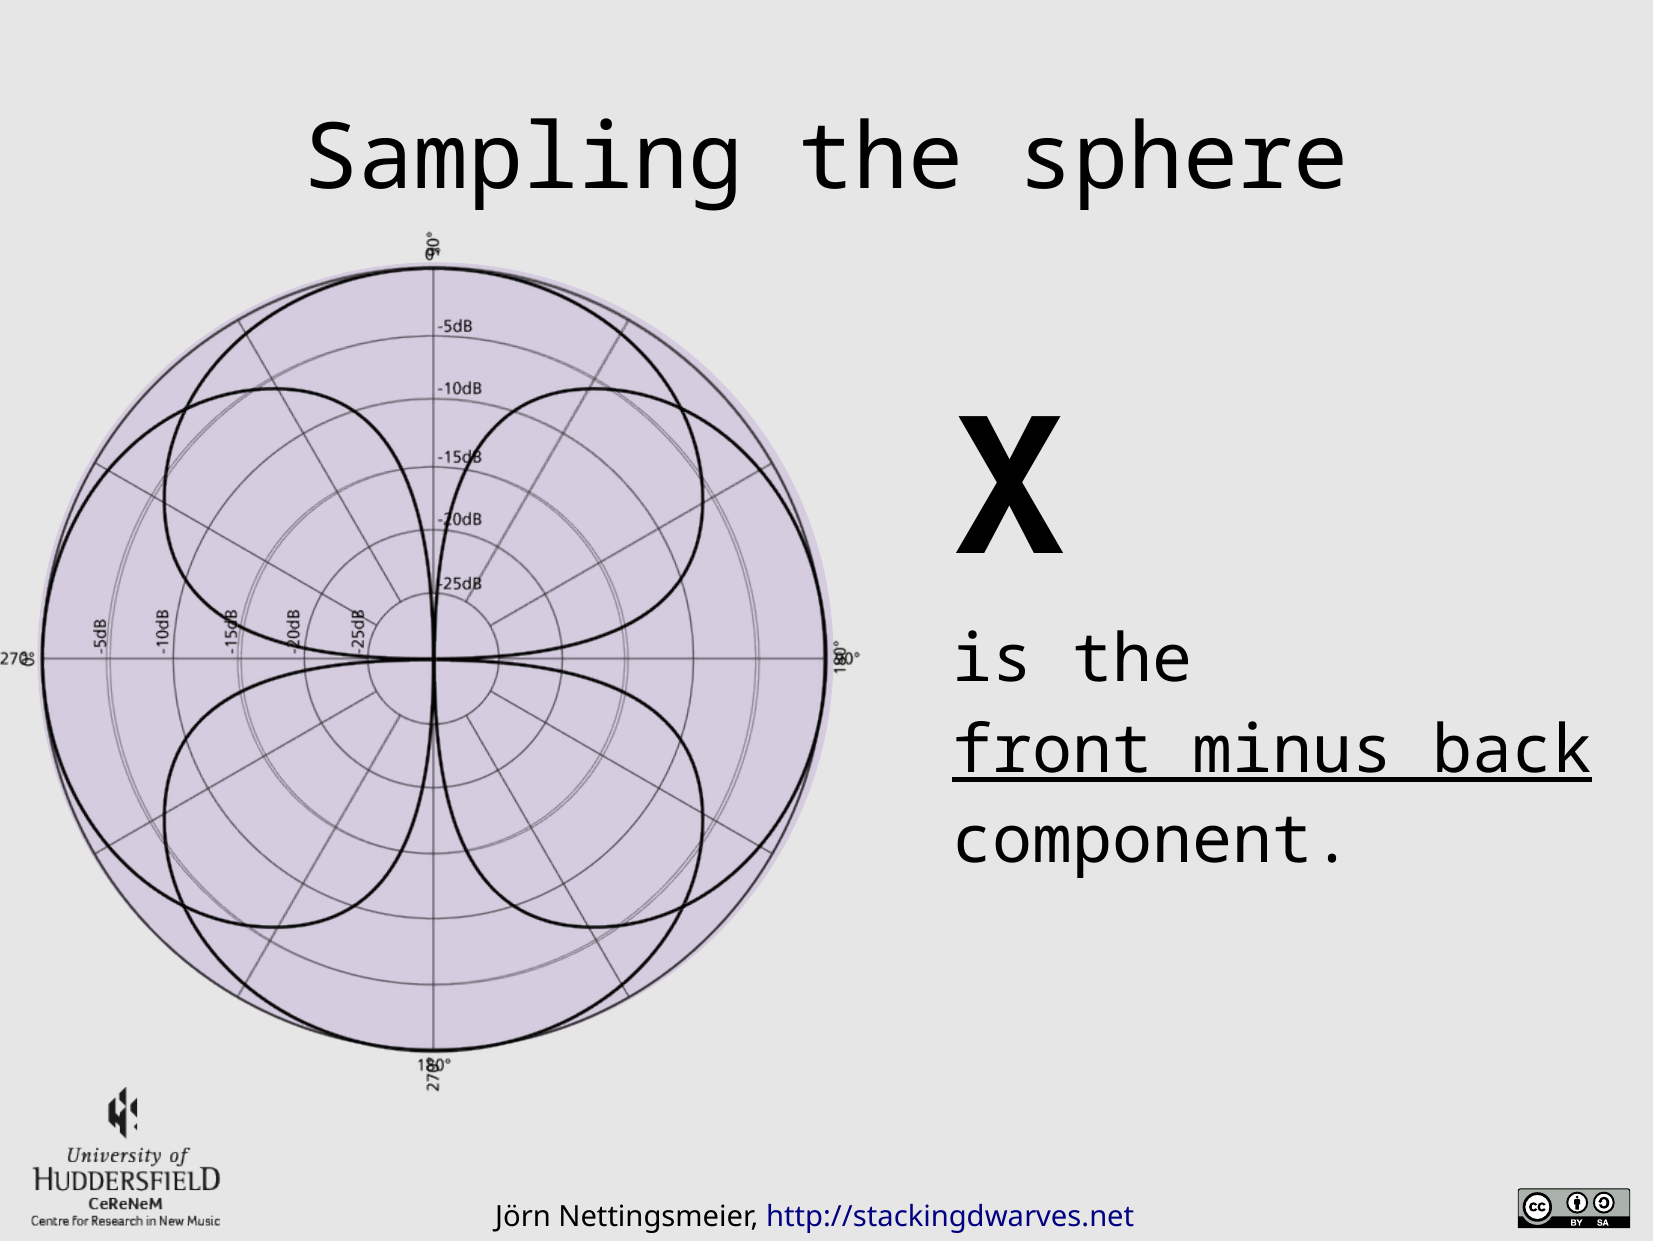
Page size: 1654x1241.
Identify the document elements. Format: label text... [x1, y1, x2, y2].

title Sampling the sphere [82, 45, 1571, 261]
text_box X is the front minus back component. [937, 341, 1653, 1129]
picture [0, 212, 880, 1229]
